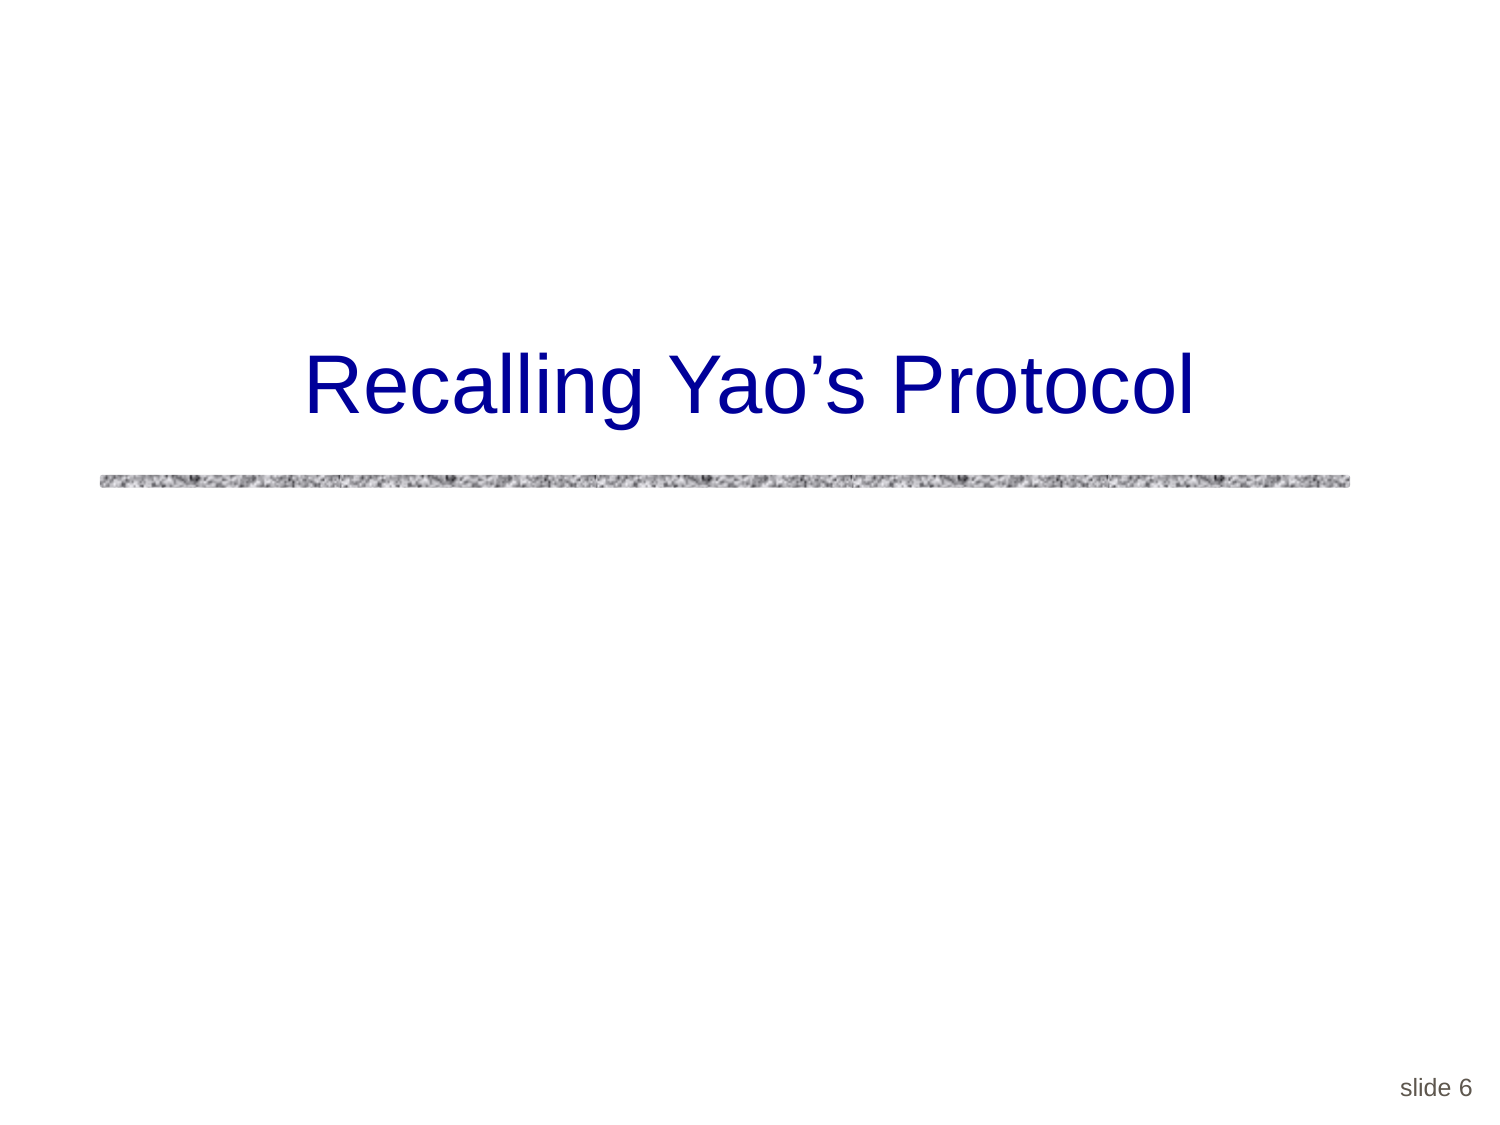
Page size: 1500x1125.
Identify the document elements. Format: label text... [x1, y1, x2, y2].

picture [99, 474, 1351, 488]
title Recalling Yao’s Protocol [99, 174, 1401, 438]
text_box slide <number> [1187, 1025, 1488, 1110]
